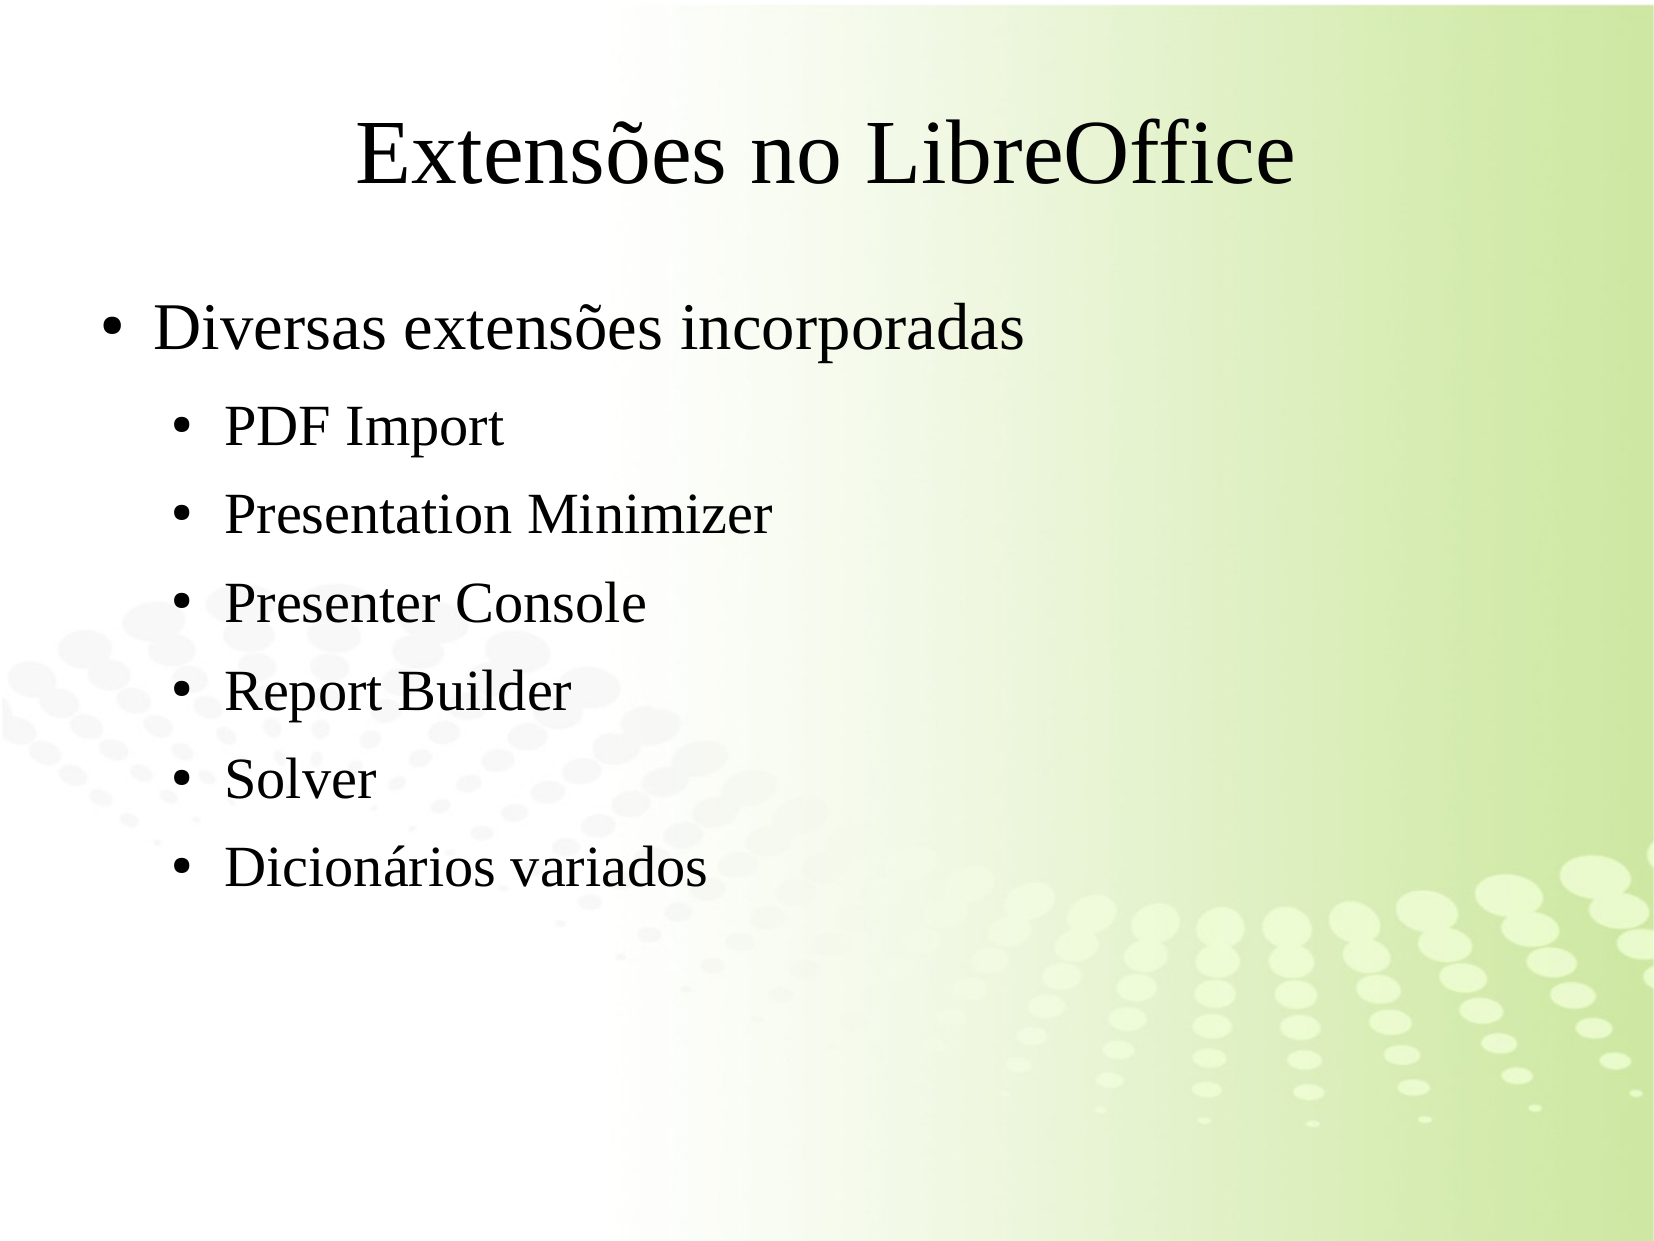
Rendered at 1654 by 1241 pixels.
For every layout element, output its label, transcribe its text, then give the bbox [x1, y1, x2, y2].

picture [4, 7, 1653, 1241]
title Extensões no LibreOffice [82, 49, 1571, 257]
list Diversas extensões incorporadas PDF Import Presentation Minimizer Presenter Console Report Builder Solver Dicionários variados [82, 290, 1571, 1109]
